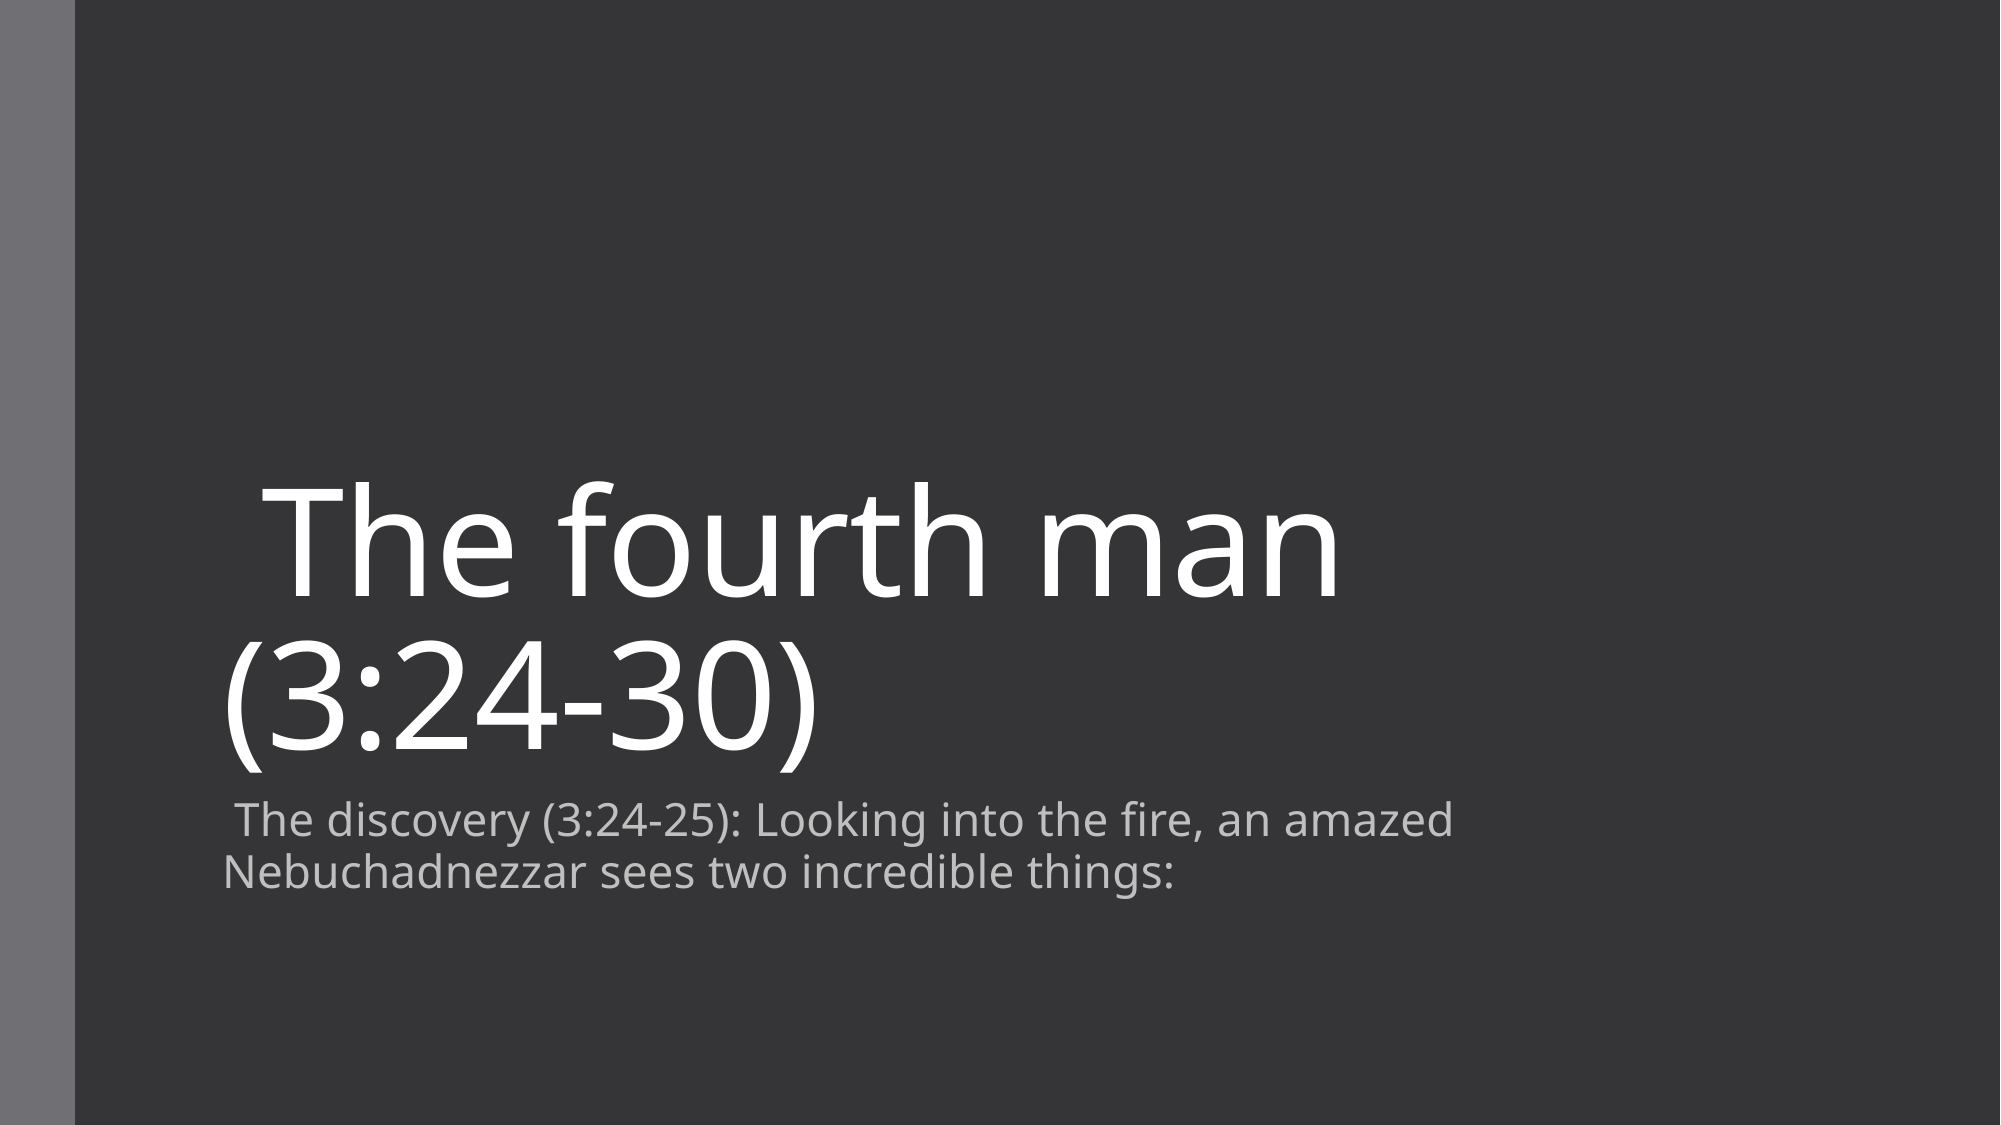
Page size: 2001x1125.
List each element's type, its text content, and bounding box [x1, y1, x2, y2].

title The fourth man (3:24-30) [206, 124, 1752, 787]
subtitle The discovery (3:24-25): Looking into the fire, an amazed Nebuchadnezzar sees two incredible things: [206, 787, 1752, 1066]
